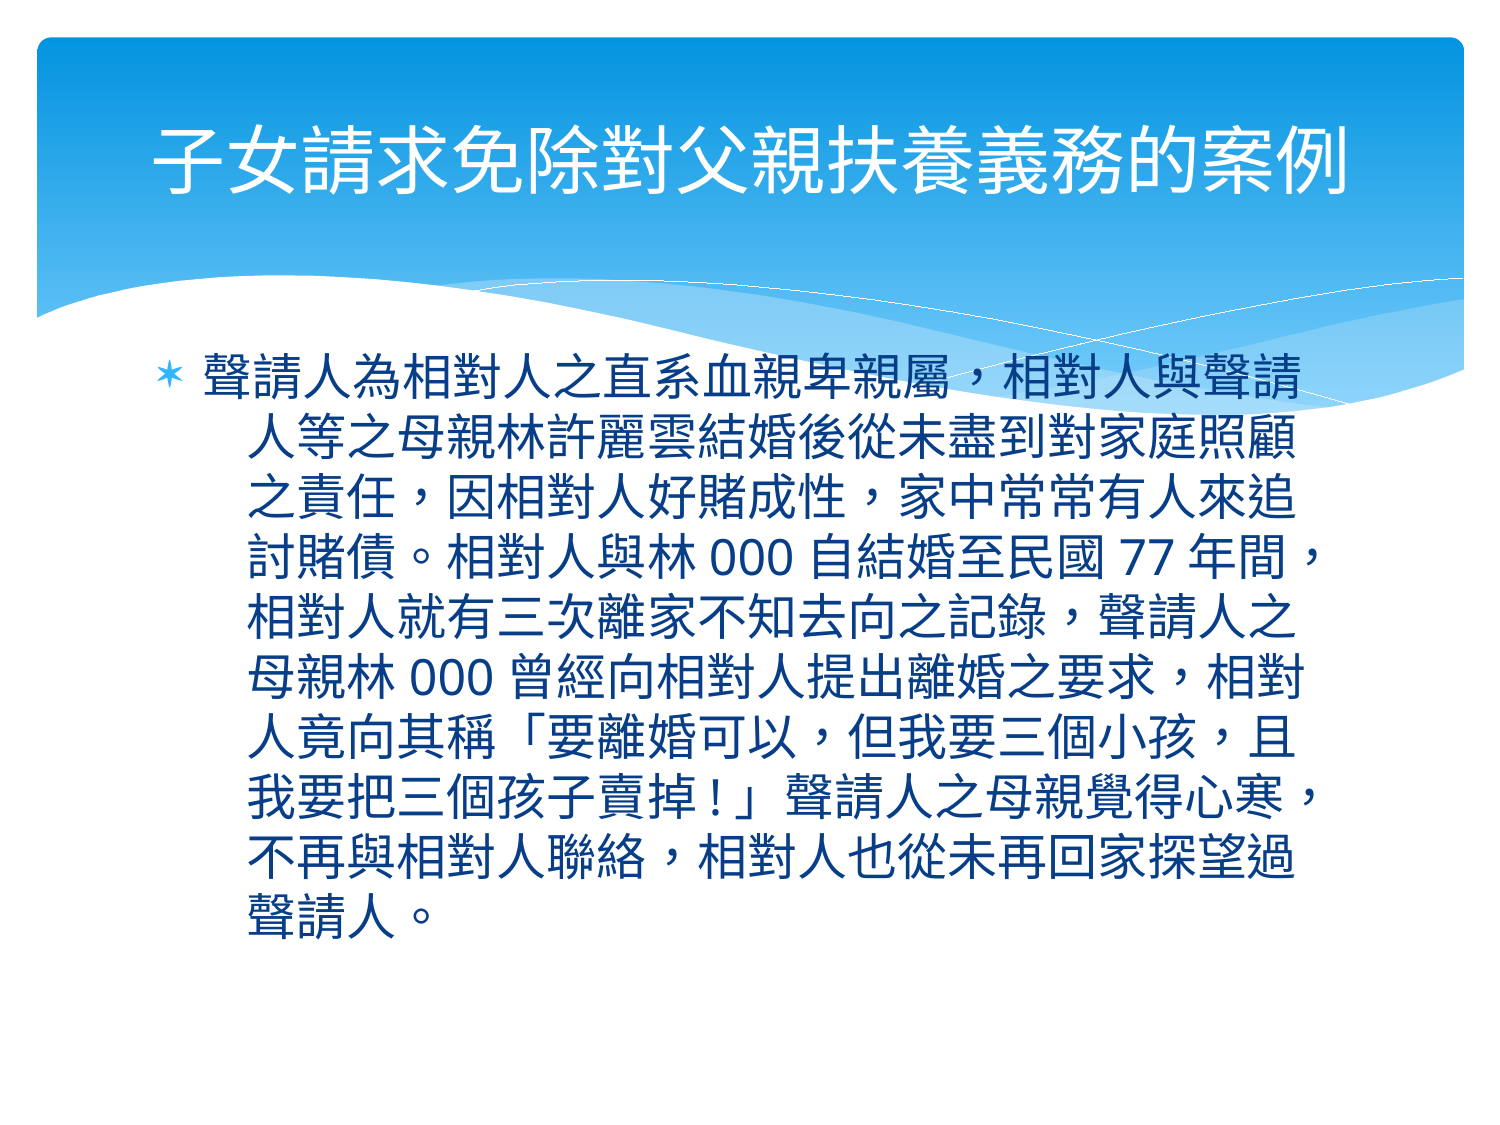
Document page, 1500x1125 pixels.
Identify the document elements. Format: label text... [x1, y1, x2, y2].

title 子女請求免除對父親扶養義務的案例 [75, 55, 1426, 261]
list 聲請人為相對人之直系血親卑親屬，相對人與聲請人等之母親林許麗雲結婚後從未盡到對家庭照顧之責任，因相對人好賭成性，家中常常有人來追討賭債。相對人與林000自結婚至民國77年間，相對人就有三次離家不知去向之記錄，聲請人之母親林000曾經向相對人提出離婚之要求，相對人竟向其稱「要離婚可以，但我要三個小孩，且我要把三個孩子賣掉!」聲請人之母親覺得心寒，不再與相對人聯絡，相對人也從未再回家探望過聲請人。 [142, 338, 1358, 988]
